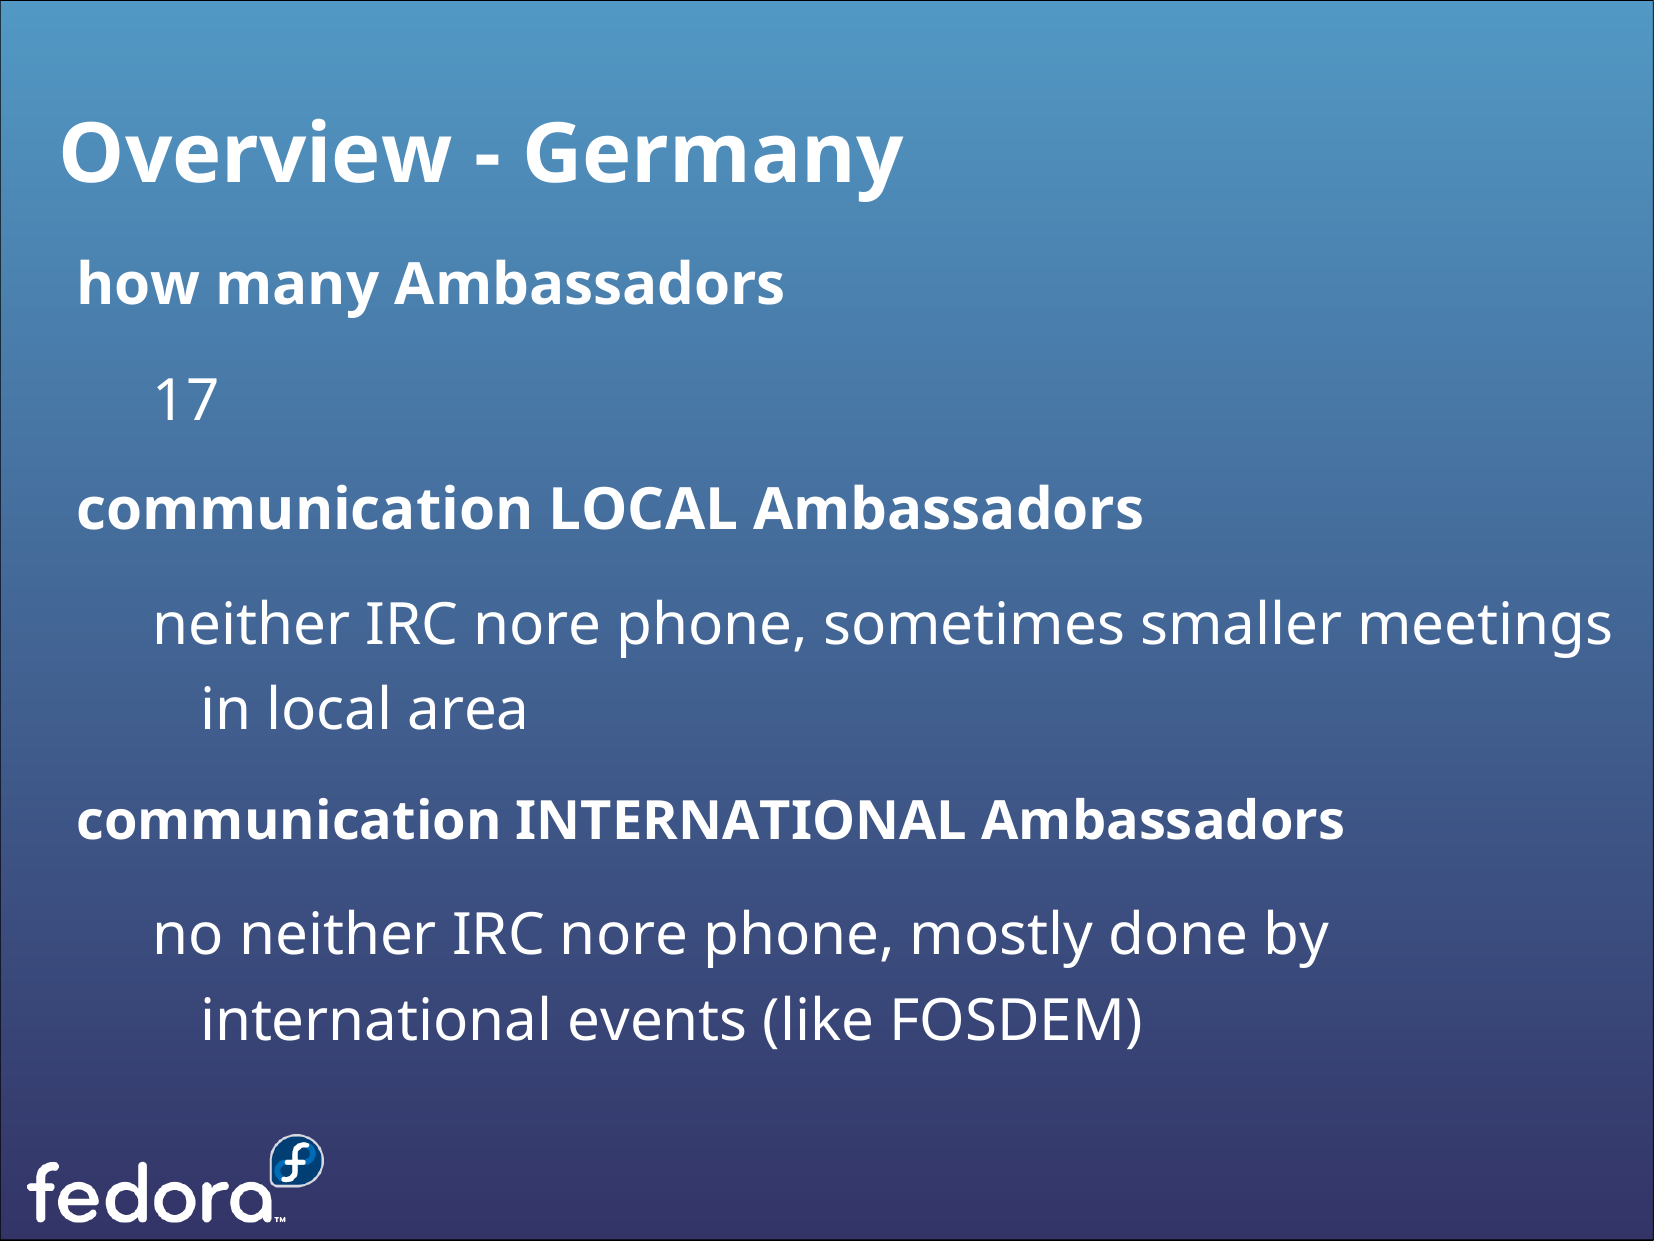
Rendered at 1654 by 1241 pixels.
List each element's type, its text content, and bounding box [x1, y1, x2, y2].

list how many Ambassadors 17 communication LOCAL Ambassadors neither IRC nore phone, sometimes smaller meetings in local area communication INTERNATIONAL Ambassadors no neither IRC nore phone, mostly done by international events (like FOSDEM) [59, 236, 1624, 1063]
title Overview - Germany [59, 88, 1624, 207]
picture [26, 1133, 325, 1223]
